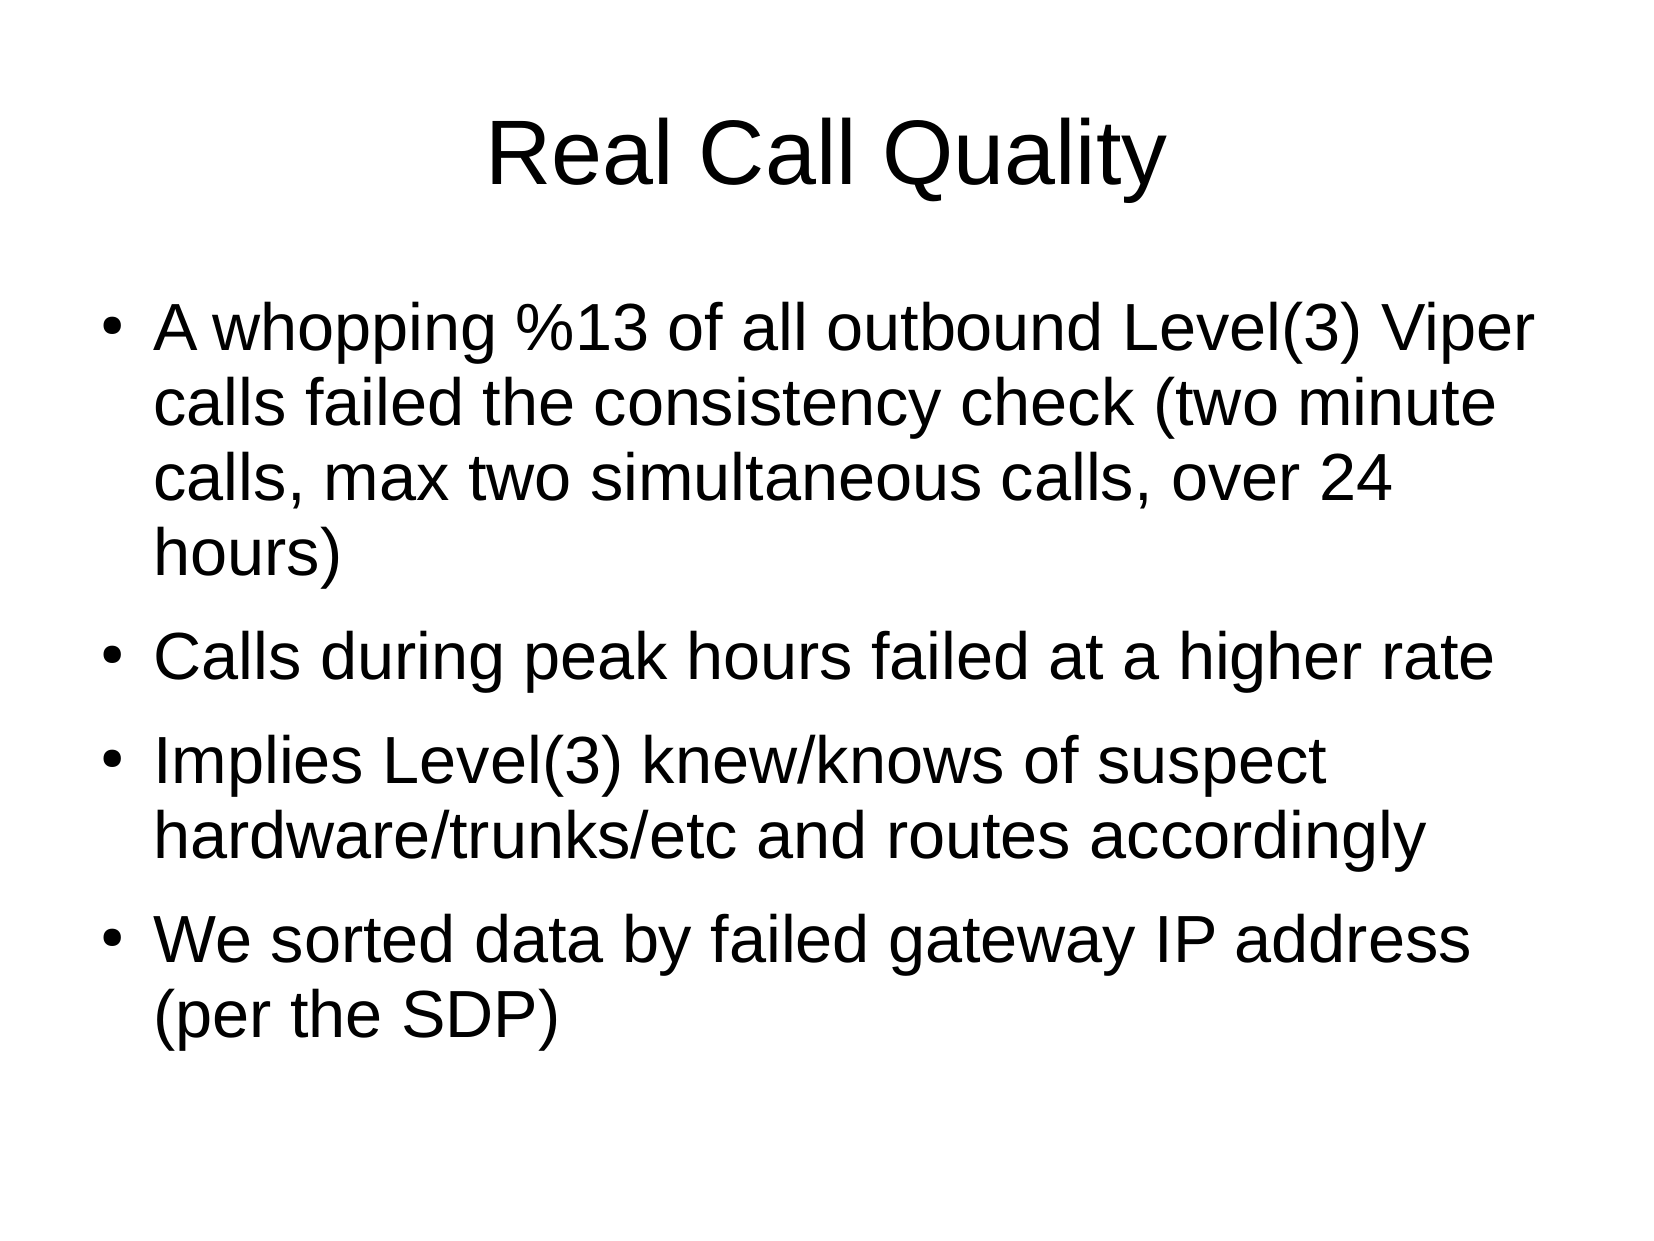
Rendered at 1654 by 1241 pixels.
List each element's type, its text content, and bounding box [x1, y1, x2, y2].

title Real Call Quality [82, 49, 1571, 257]
list A whopping %13 of all outbound Level(3) Viper calls failed the consistency check (two minute calls, max two simultaneous calls, over 24 hours) Calls during peak hours failed at a higher rate Implies Level(3) knew/knows of suspect hardware/trunks/etc and routes accordingly We sorted data by failed gateway IP address (per the SDP) [82, 290, 1571, 1109]
